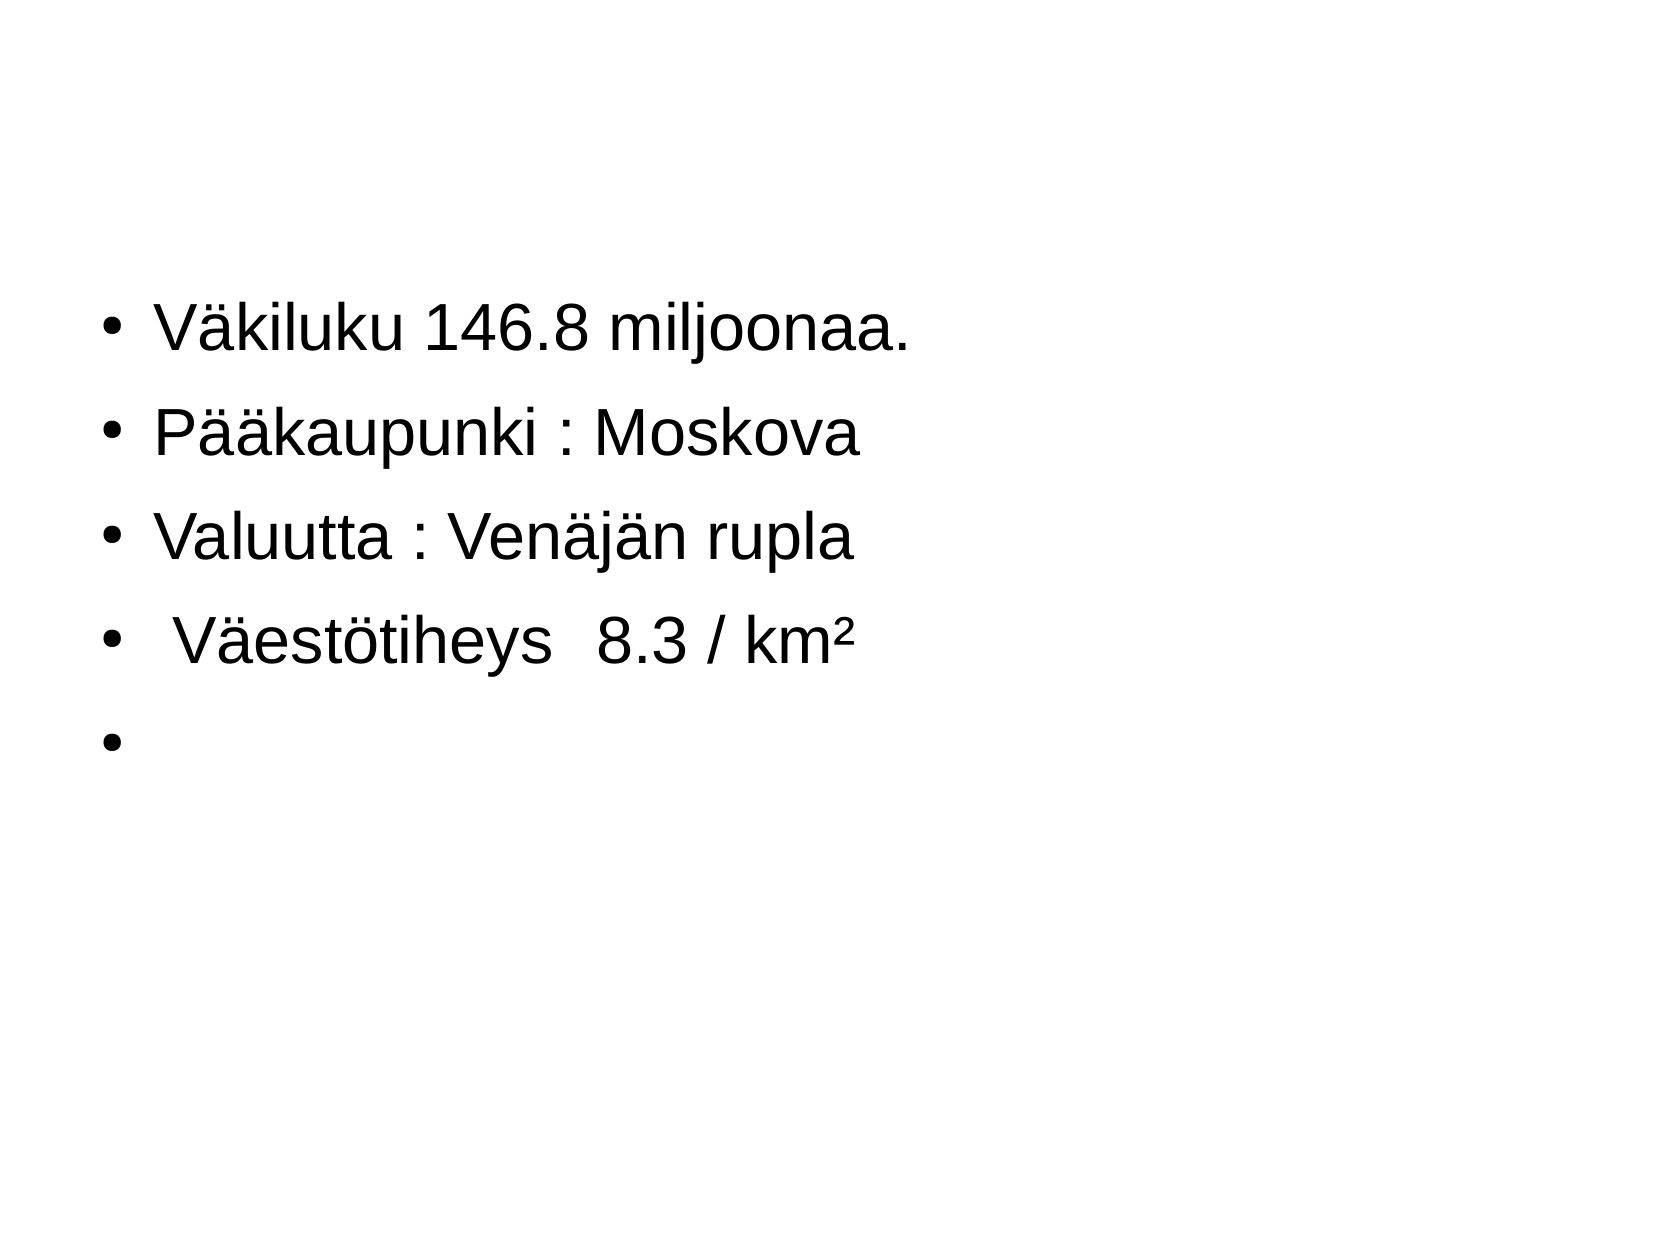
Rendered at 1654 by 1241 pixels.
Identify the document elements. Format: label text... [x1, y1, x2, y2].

list Väkiluku 146.8 miljoonaa. Pääkaupunki : Moskova Valuutta : Venäjän rupla Väestötiheys 8.3 / km² [82, 290, 1571, 1010]
